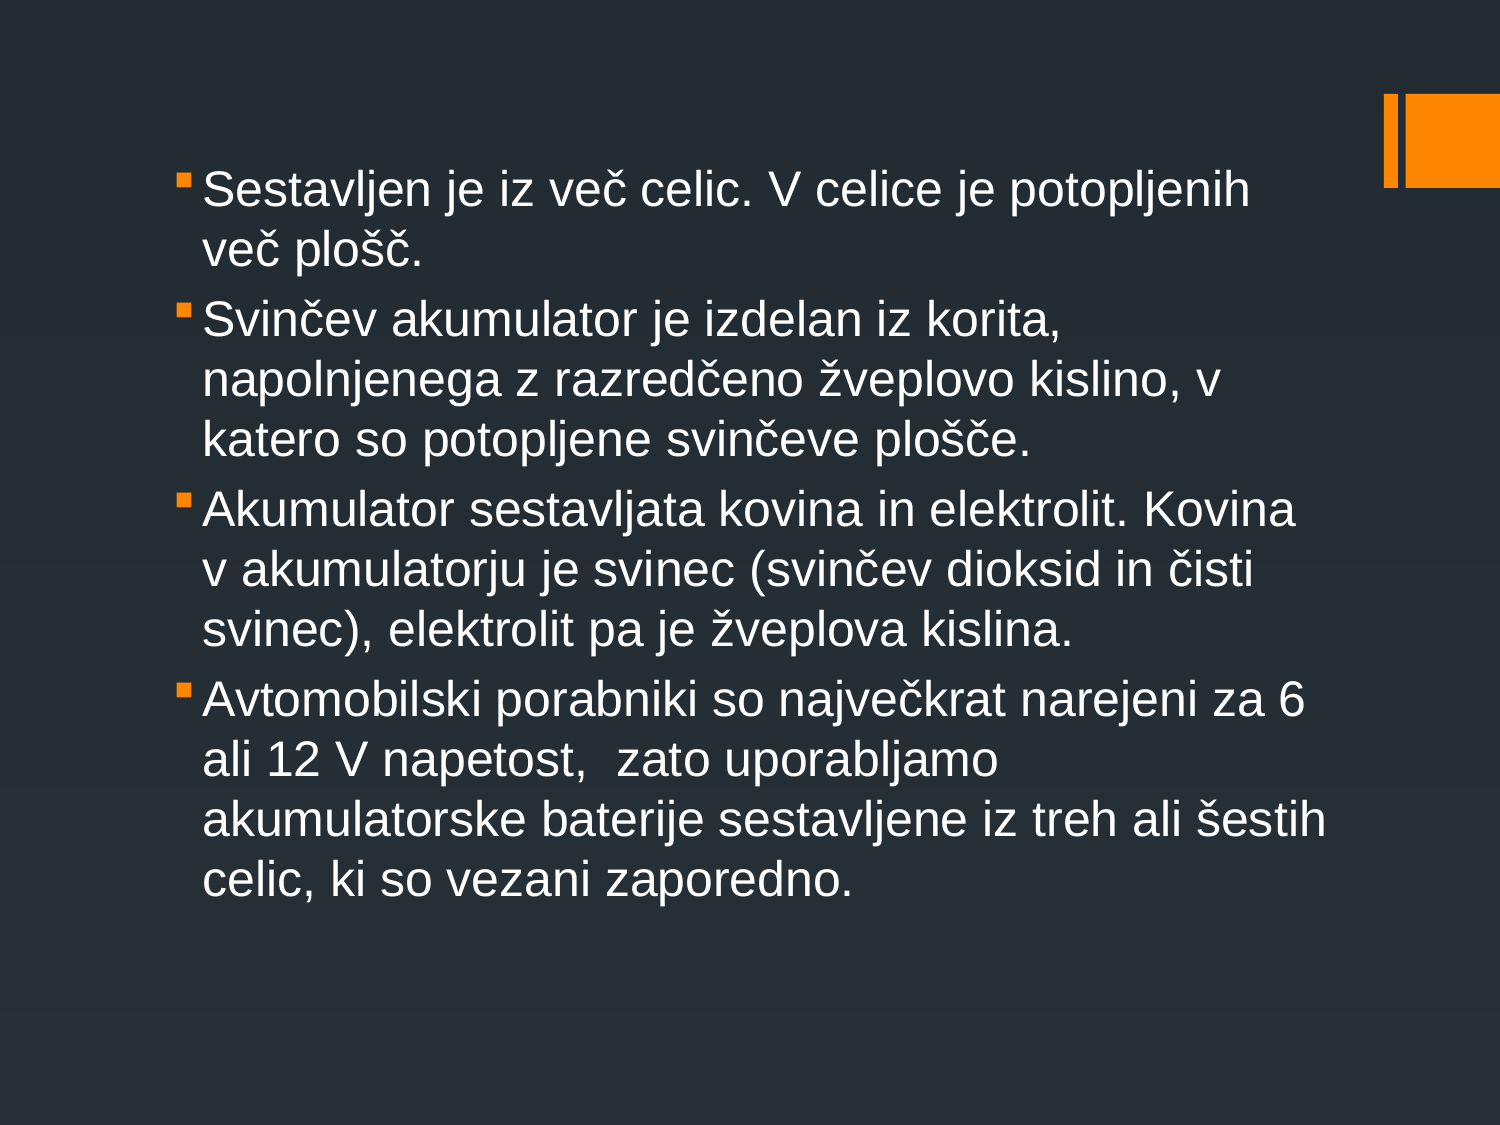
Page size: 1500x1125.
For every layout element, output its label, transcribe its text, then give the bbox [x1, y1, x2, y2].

list Sestavljen je iz več celic. V celice je potopljenih več plošč. Svinčev akumulator je izdelan iz korita, napolnjenega z razredčeno žveplovo kislino, v katero so potopljene svinčeve plošče. Akumulator sestavljata kovina in elektrolit. Kovina v akumulatorju je svinec (svinčev dioksid in čisti svinec), elektrolit pa je žveplova kislina. Avtomobilski porabniki so največkrat narejeni za 6 ali 12 V napetost, zato uporabljamo akumulatorske baterije sestavljene iz treh ali šestih celic, ki so vezani zaporedno. [150, 148, 1350, 1035]
